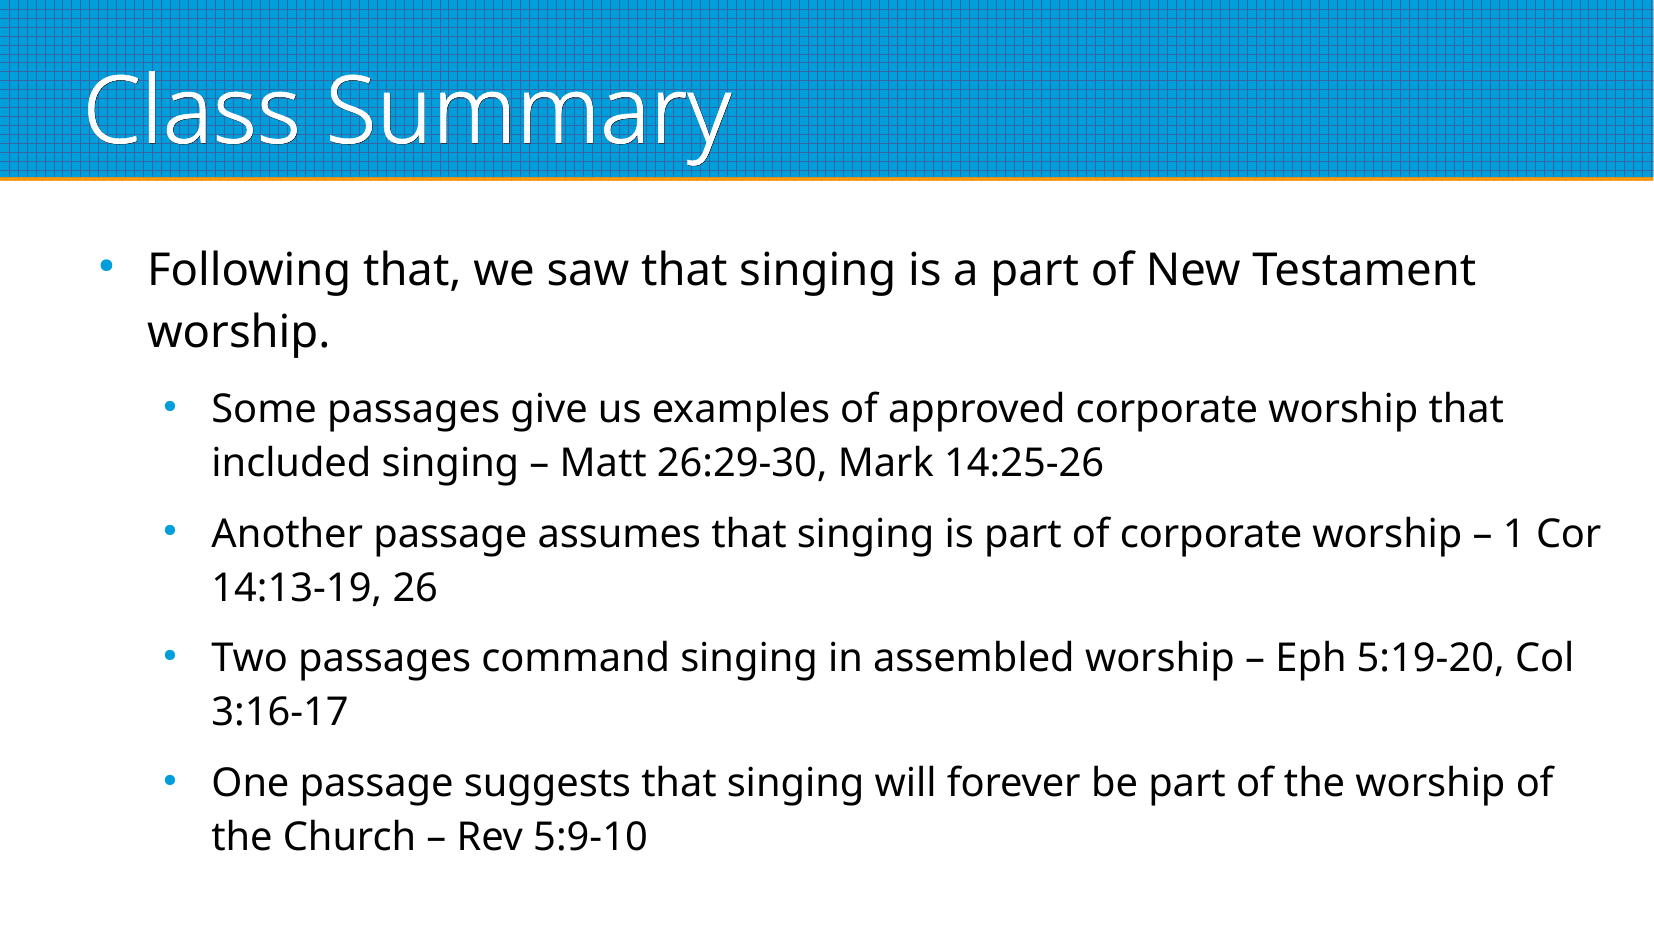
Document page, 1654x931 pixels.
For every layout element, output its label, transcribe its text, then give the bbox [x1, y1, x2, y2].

list Following that, we saw that singing is a part of New Testament worship. Some passages give us examples of approved corporate worship that included singing – Matt 26:29-30, Mark 14:25-26 Another passage assumes that singing is part of corporate worship – 1 Cor 14:13-19, 26 Two passages command singing in assembled worship – Eph 5:19-20, Col 3:16-17 One passage suggests that singing will forever be part of the worship of the Church – Rev 5:9-10 [82, 236, 1613, 863]
title Class Summary [82, 14, 1571, 171]
